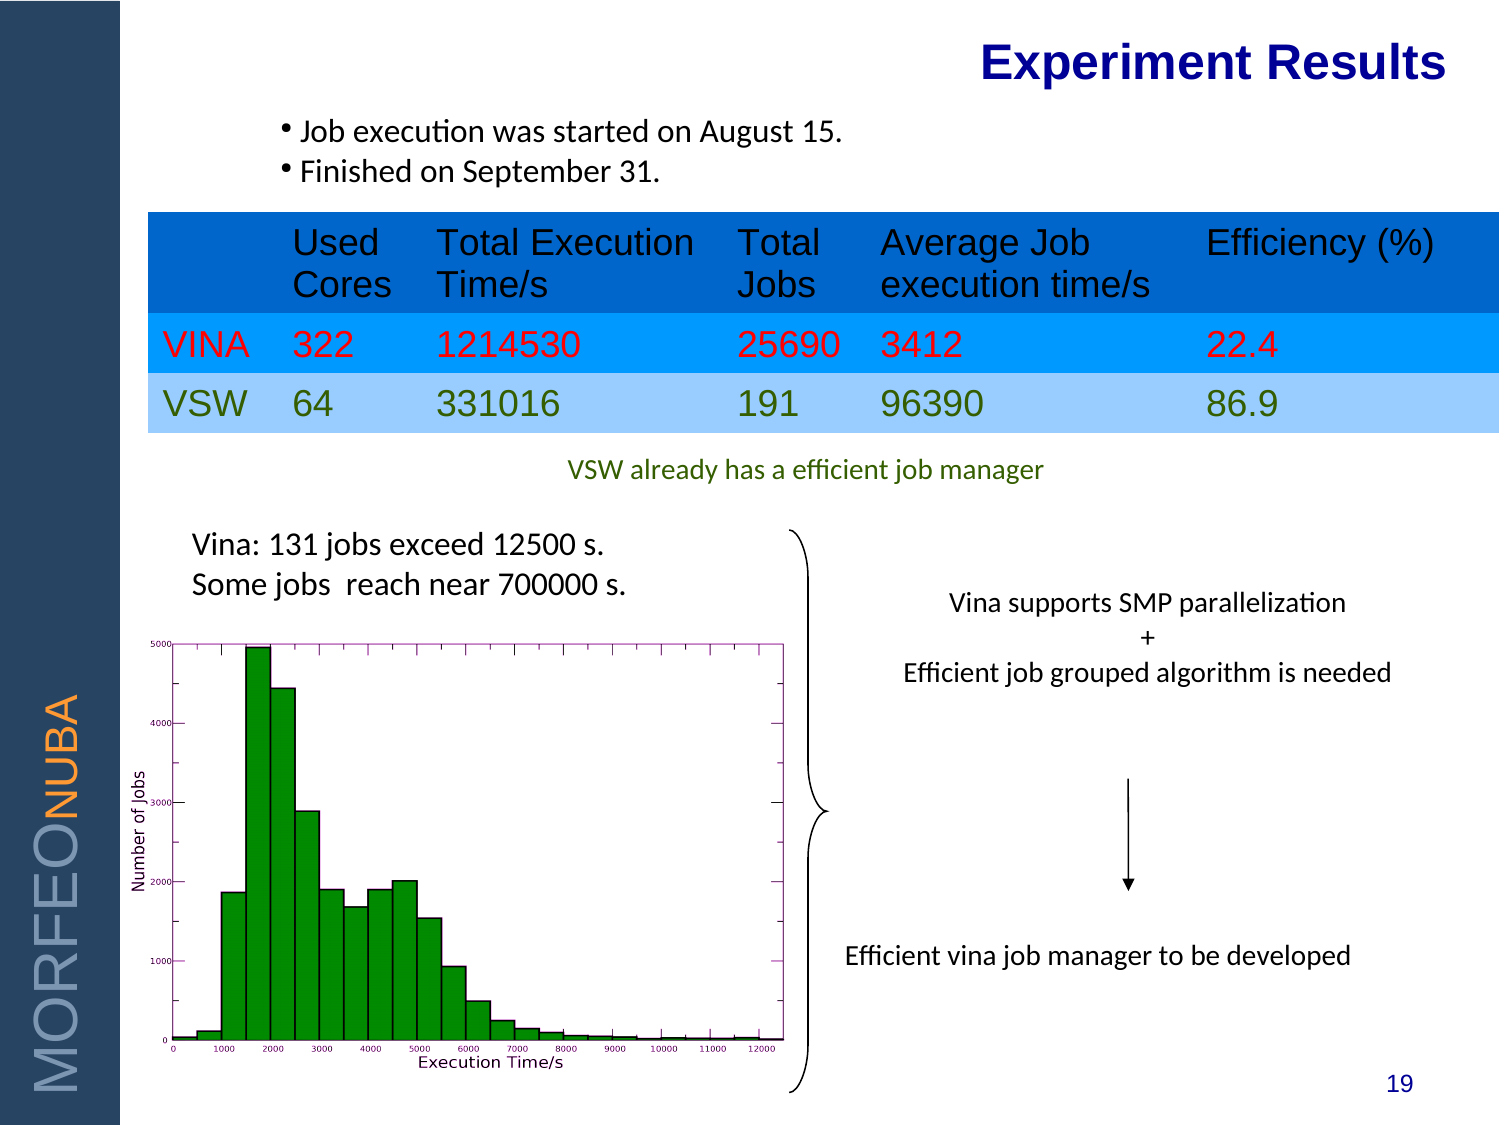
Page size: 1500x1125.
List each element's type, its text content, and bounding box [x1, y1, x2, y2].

table_header Total Jobs [722, 212, 866, 313]
table_cell 64 [278, 373, 421, 433]
text_box Vina supports SMP parallelization + Efficient job grouped algorithm is needed [829, 575, 1466, 741]
text_box Vina: 131 jobs exceed 12500 s. Some jobs reach near 700000 s. [177, 515, 709, 559]
table_cell 1214530 [421, 313, 722, 373]
table_cell VSW [148, 373, 278, 433]
table_cell 191 [722, 373, 866, 433]
table_header Used Cores [278, 212, 421, 313]
text_box Experiment Results [383, 5, 1448, 119]
text_box Efficient vina job manager to be developed [829, 928, 1477, 1034]
picture [81, 559, 945, 1125]
table_cell 22.4 [1191, 313, 1499, 373]
table_header Efficiency (%) [1191, 212, 1499, 313]
table_header Total Execution Time/s [421, 212, 722, 313]
text_box VSW already has a efficient job manager [552, 442, 1221, 503]
table_header Average Job execution time/s [866, 212, 1191, 313]
text_box <número> [1354, 1062, 1429, 1125]
table_cell 25690 [722, 313, 866, 373]
table_cell 3412 [866, 313, 1191, 373]
table_header [148, 212, 278, 313]
table_cell 86.9 [1191, 373, 1499, 433]
table_cell 96390 [866, 373, 1191, 433]
table_cell VINA [148, 313, 278, 373]
table_cell 331016 [421, 373, 722, 433]
table_cell 322 [278, 313, 421, 373]
text_box Job execution was started on August 15. Finished on September 31. [265, 101, 798, 207]
